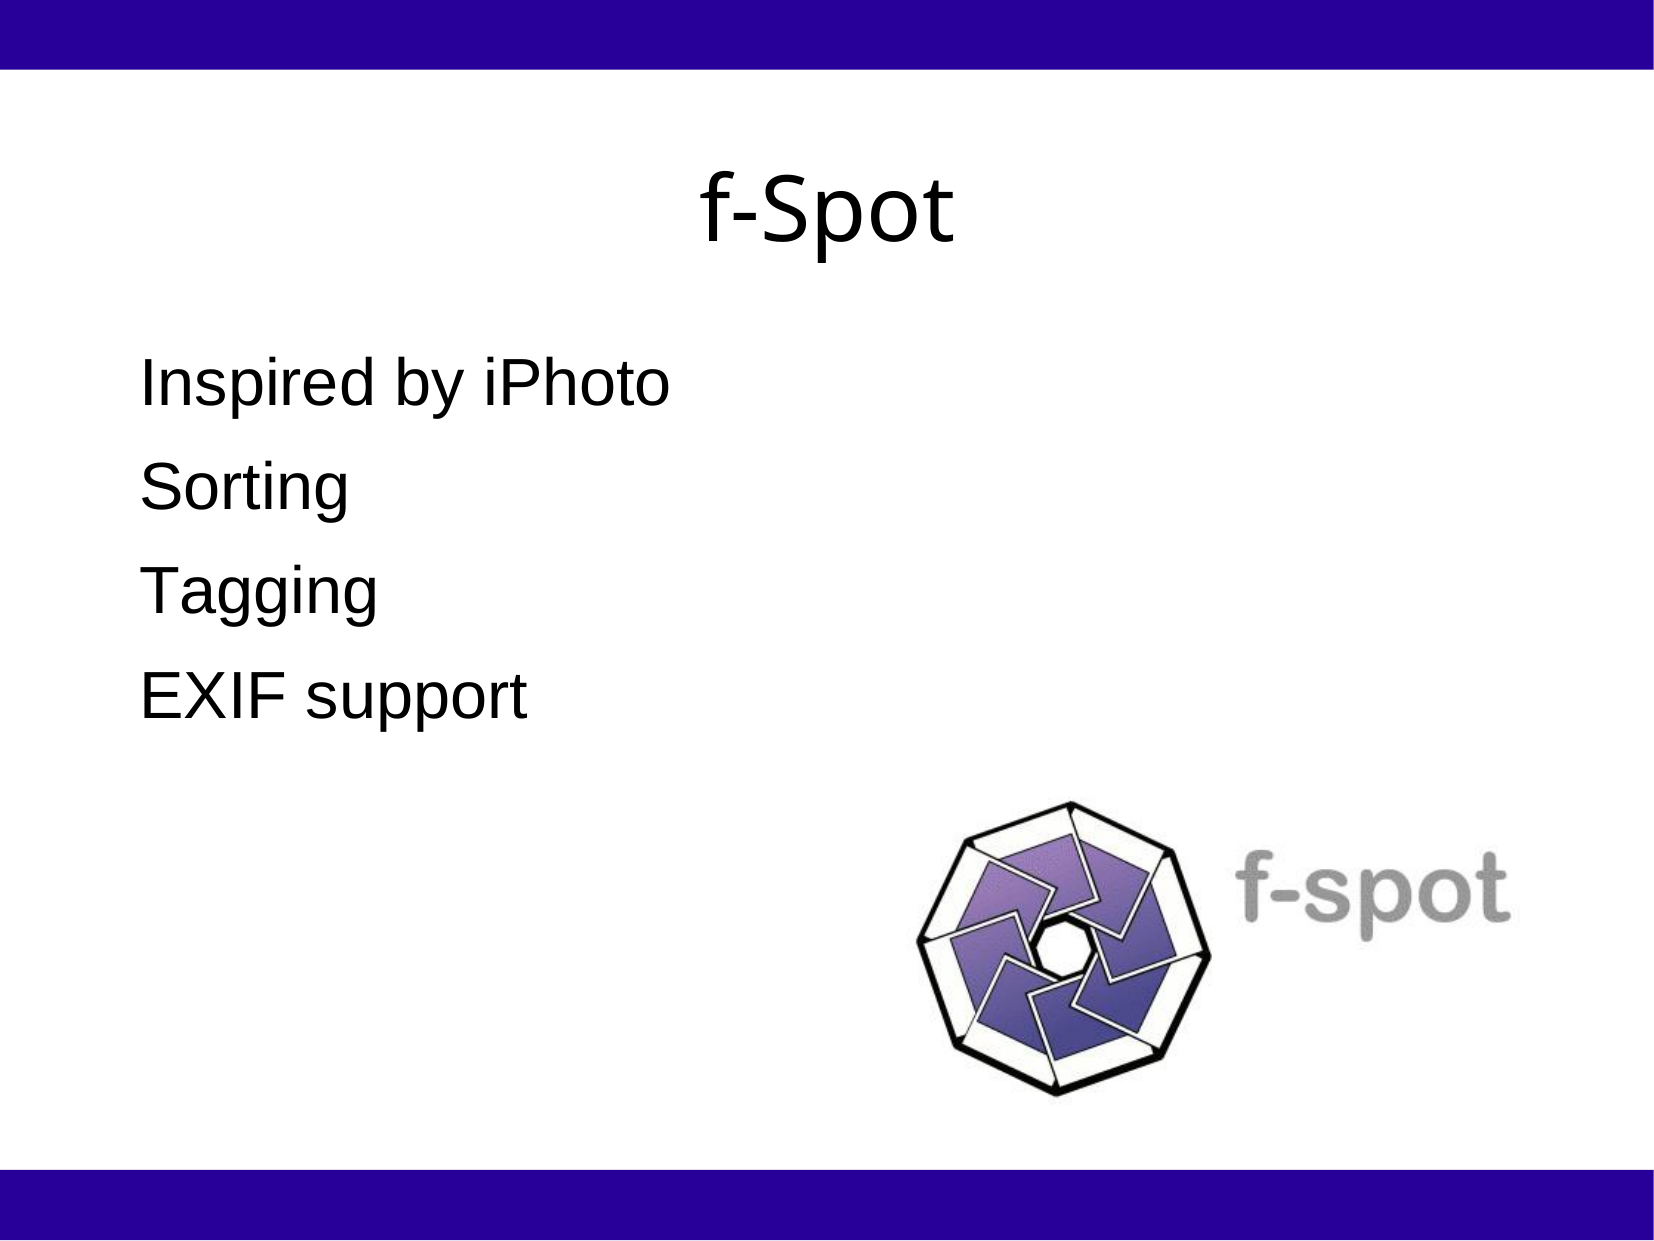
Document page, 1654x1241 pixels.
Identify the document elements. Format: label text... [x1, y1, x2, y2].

title f-Spot [121, 102, 1534, 311]
picture [906, 785, 1583, 1111]
list Inspired by iPhoto Sorting Tagging EXIF support [121, 344, 811, 1127]
